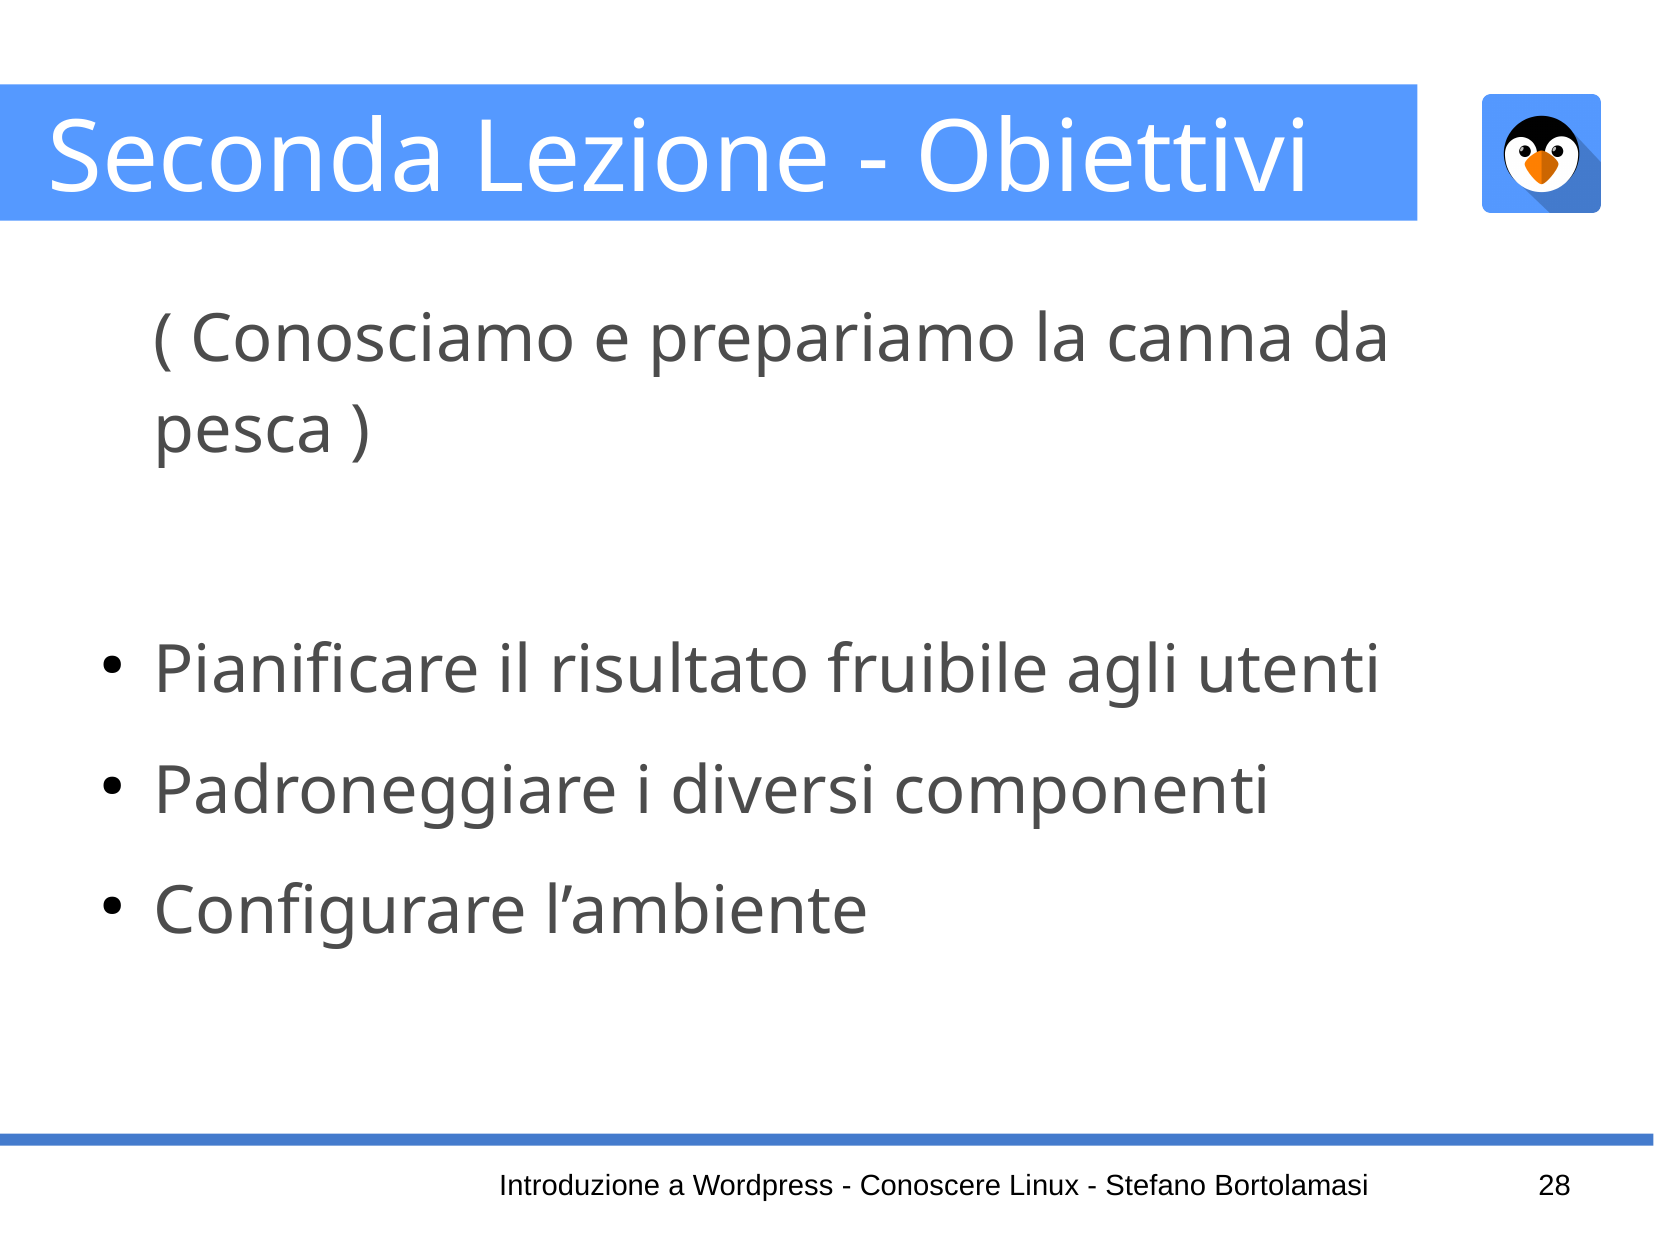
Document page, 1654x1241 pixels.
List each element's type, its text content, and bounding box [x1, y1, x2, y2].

list ( Conosciamo e prepariamo la canna da pesca ) Pianificare il risultato fruibile agli utenti Padroneggiare i diversi componenti Configurare l’ambiente [82, 290, 1538, 1010]
picture [1482, 94, 1601, 213]
title Seconda Lezione - Obiettivi [0, 91, 1418, 214]
